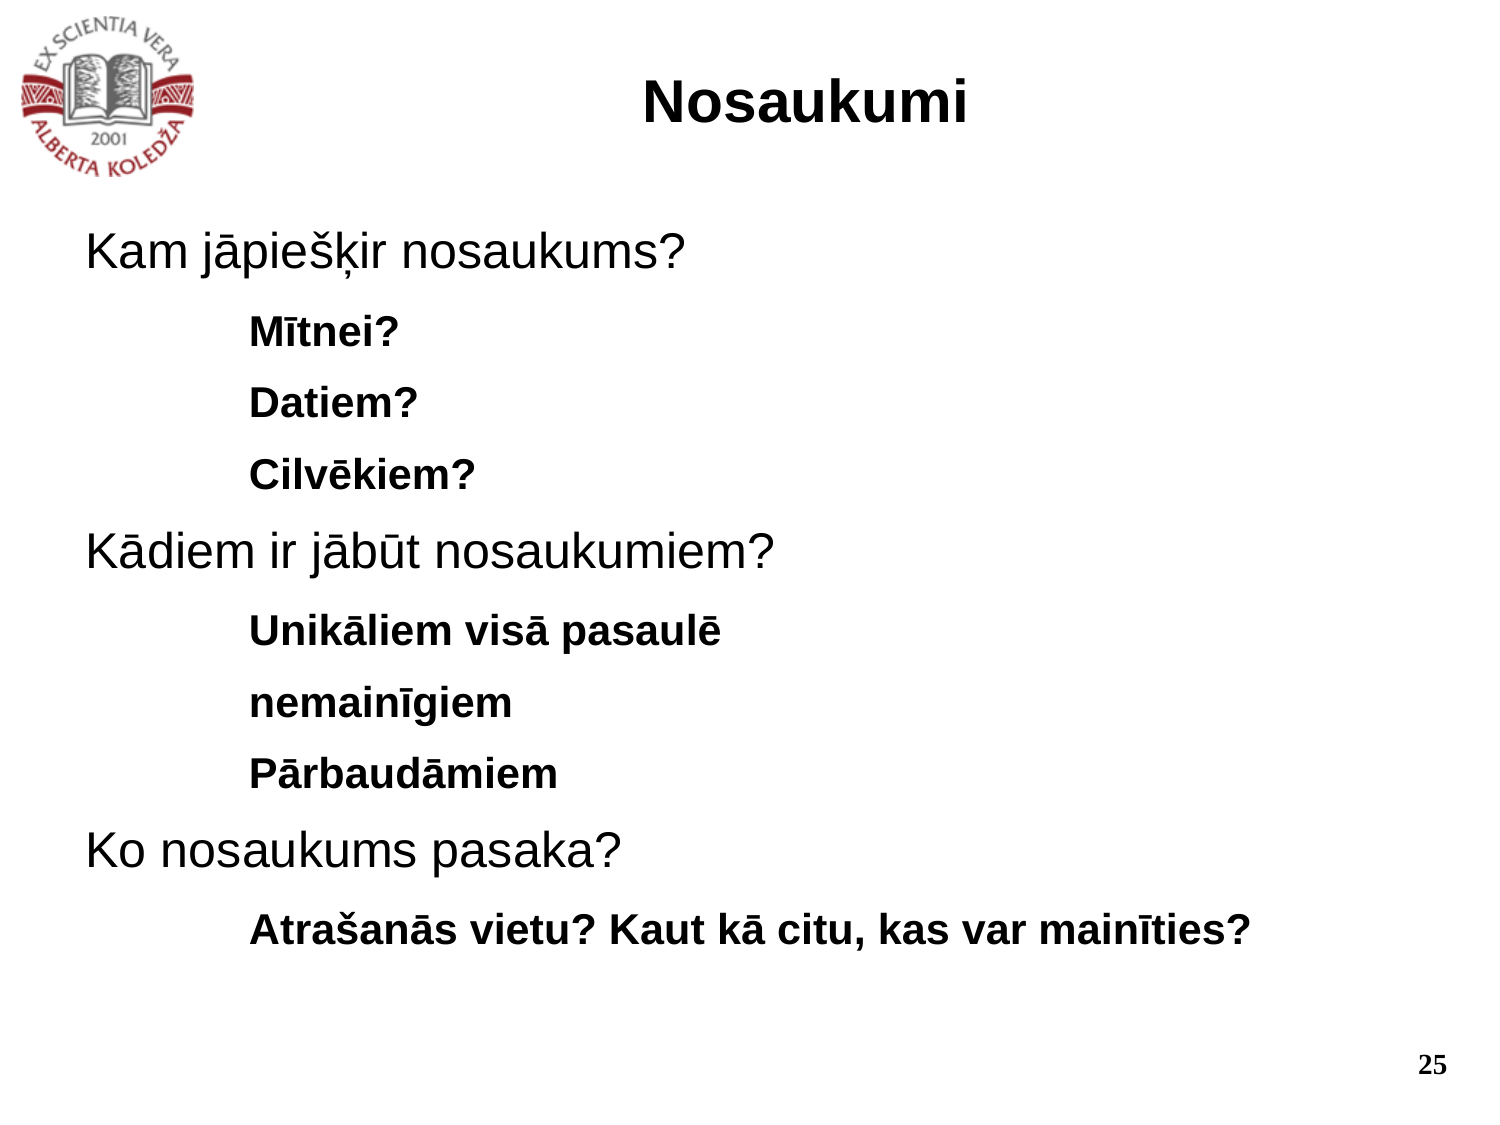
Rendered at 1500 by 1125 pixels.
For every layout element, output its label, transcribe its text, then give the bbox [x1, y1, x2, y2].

text_box <skaitlis> [1312, 1037, 1463, 1101]
title Nosaukumi [187, 44, 1425, 150]
picture [21, 16, 194, 177]
list Kam jāpiešķir nosaukums? Mītnei? Datiem? Cilvēkiem? Kādiem ir jābūt nosaukumiem? Unikāliem visā pasaulē nemainīgiem Pārbaudāmiem Ko nosaukums pasaka? Atrašanās vietu? Kaut kā citu, kas var mainīties? [85, 216, 1436, 959]
